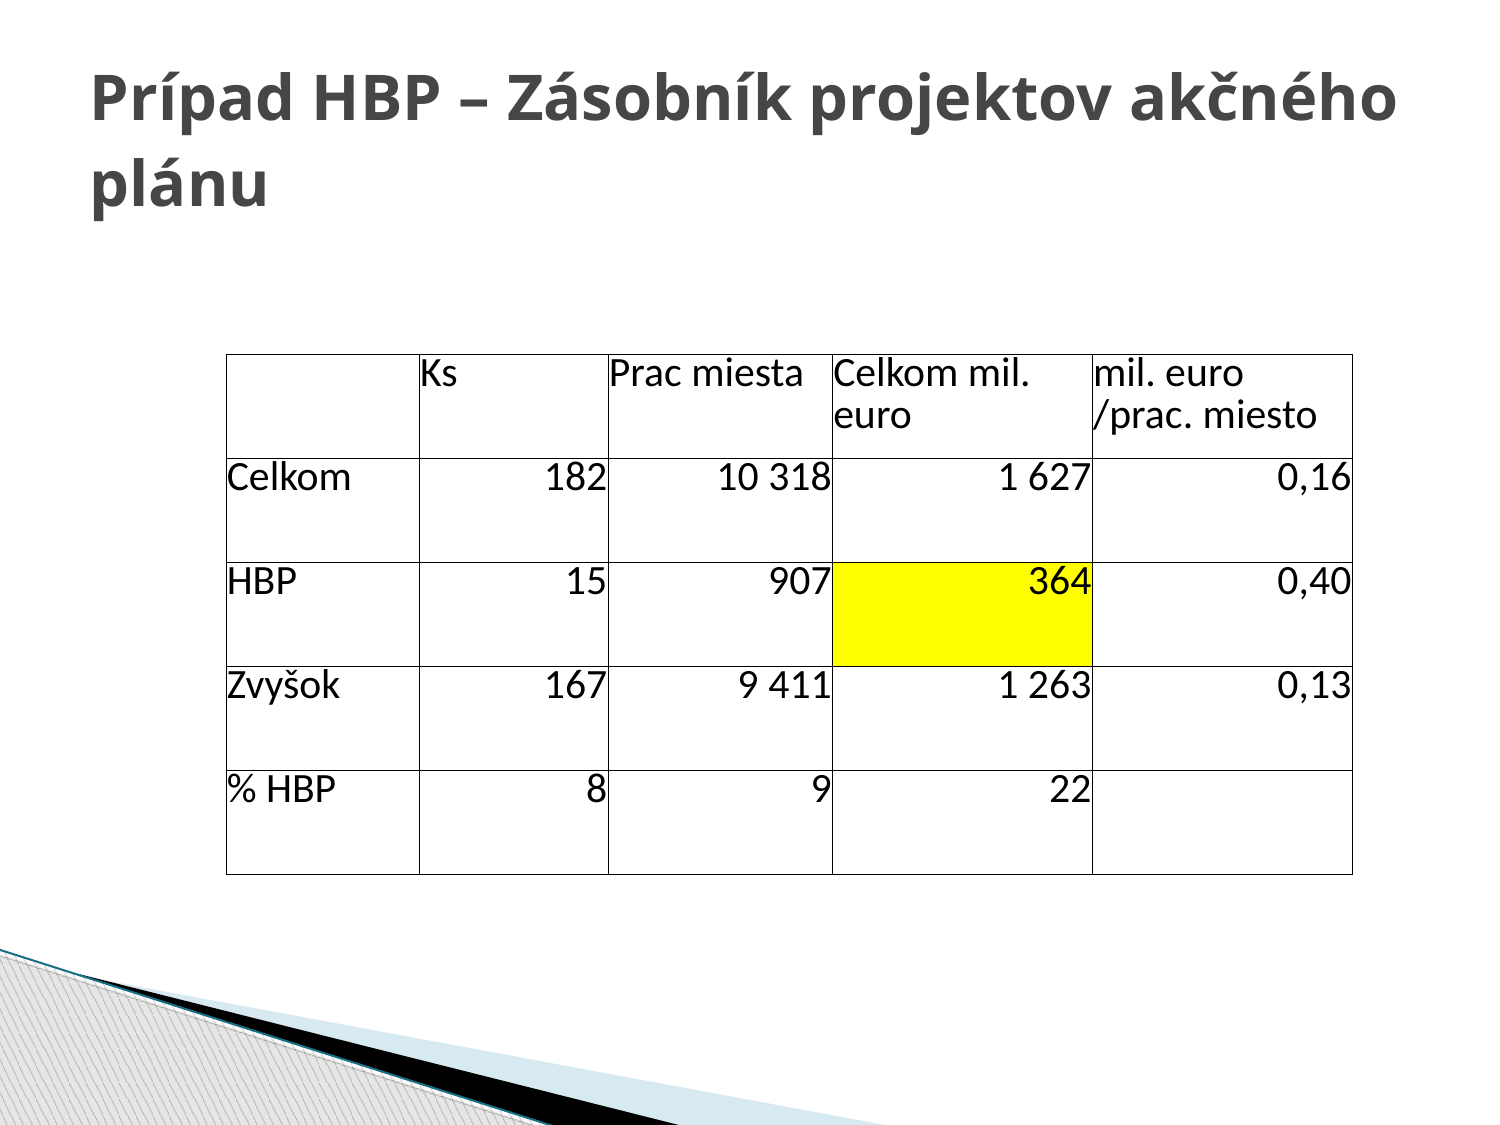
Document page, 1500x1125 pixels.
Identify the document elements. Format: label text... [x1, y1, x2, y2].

table_cell 9 411 [609, 667, 832, 770]
table_cell 167 [420, 667, 608, 770]
table_cell HBP [227, 563, 419, 666]
table_cell 0,16 [1093, 459, 1352, 562]
table_cell 8 [420, 771, 608, 874]
table_cell Zvyšok [227, 667, 419, 770]
table_header Ks [420, 355, 608, 458]
table_cell 10 318 [609, 459, 832, 562]
table_header Prac miesta [609, 355, 832, 458]
table_cell Celkom [227, 459, 419, 562]
table_cell 0,40 [1093, 563, 1352, 666]
table_header [227, 355, 419, 458]
table_cell 1 627 [833, 459, 1092, 562]
table_cell 364 [833, 563, 1092, 666]
table_cell 907 [609, 563, 832, 666]
table_cell 182 [420, 459, 608, 562]
table_cell 1 263 [833, 667, 1092, 770]
table_header mil. euro /prac. miesto [1093, 355, 1352, 458]
table_header Celkom mil. euro [833, 355, 1092, 458]
table_cell 9 [609, 771, 832, 874]
table_cell [1093, 771, 1352, 874]
table_cell 15 [420, 563, 608, 666]
table_cell % HBP [227, 771, 419, 874]
table_cell 22 [833, 771, 1092, 874]
table_cell 0,13 [1093, 667, 1352, 770]
title Prípad HBP – Zásobník projektov akčného plánu [75, 45, 1425, 233]
